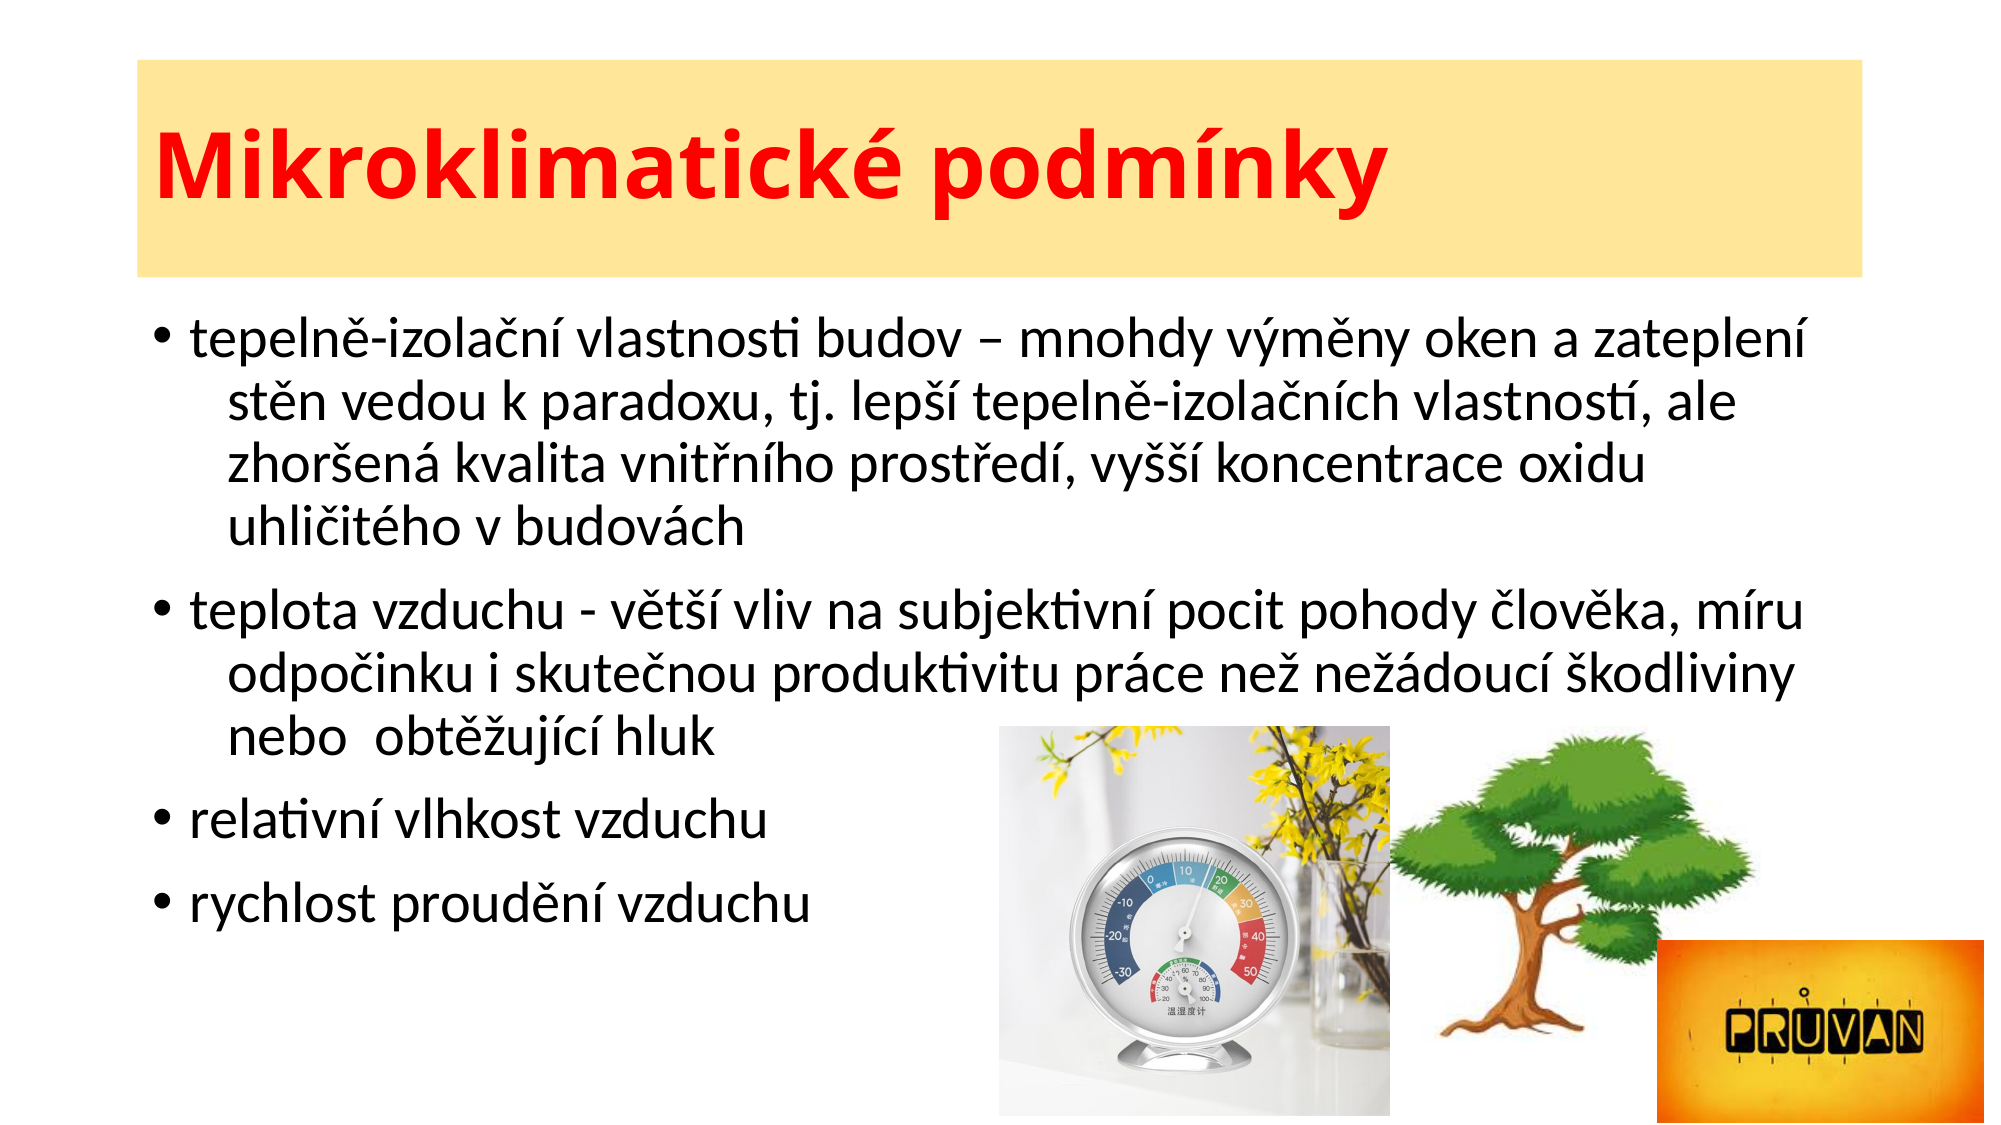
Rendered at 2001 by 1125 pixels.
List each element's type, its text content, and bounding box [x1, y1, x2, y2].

title Mikroklimatické podmínky [137, 59, 1863, 278]
picture [999, 726, 1984, 1123]
list tepelně-izolační vlastnosti budov – mnohdy výměny oken a zateplení stěn vedou k paradoxu, tj. lepší tepelně-izolačních vlastností, ale zhoršená kvalita vnitřního prostředí, vyšší koncentrace oxidu uhličitého v budovách teplota vzduchu - větší vliv na subjektivní pocit pohody člověka, míru odpočinku i skutečnou produktivitu práce než nežádoucí škodliviny nebo obtěžující hluk relativní vlhkost vzduchu rychlost proudění vzduchu [137, 299, 1863, 1014]
